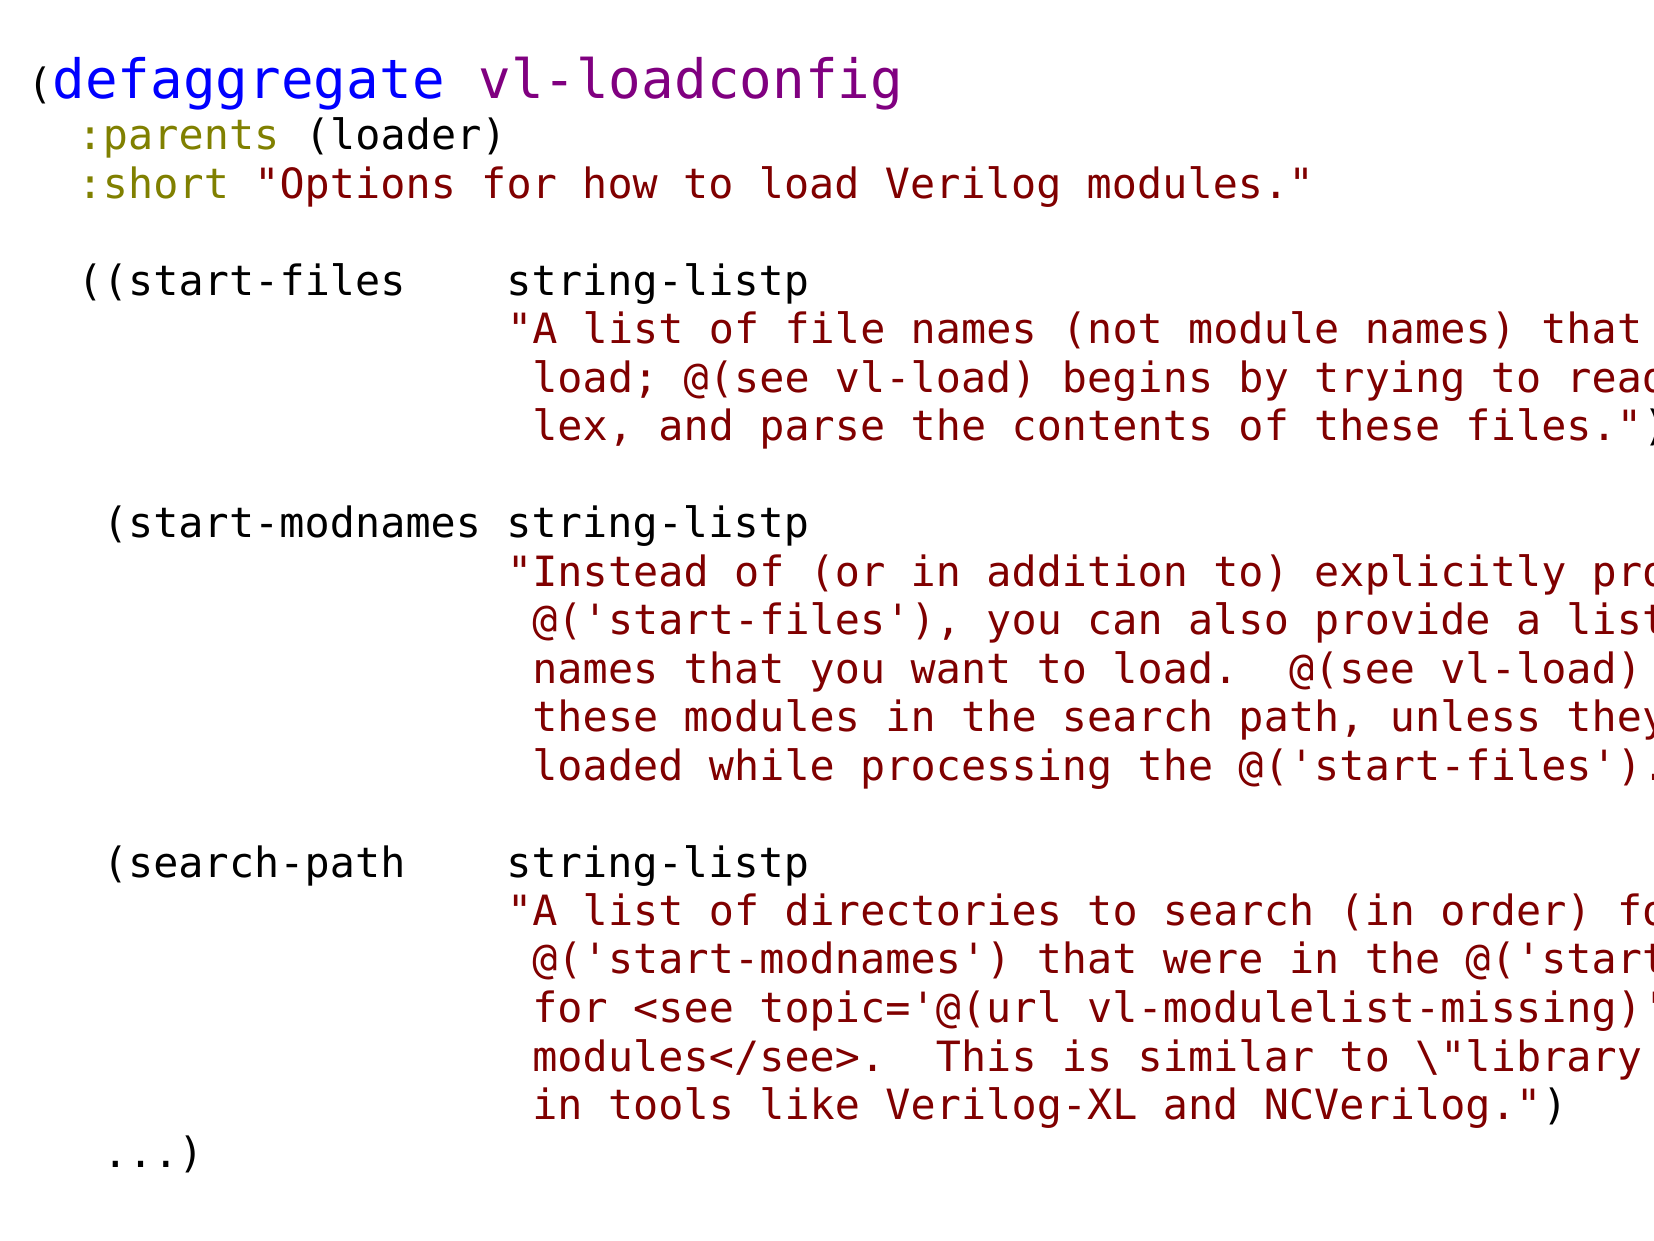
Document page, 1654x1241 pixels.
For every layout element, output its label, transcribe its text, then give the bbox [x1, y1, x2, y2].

text_box (defaggregate vl-loadconfig :parents (loader) :short "Options for how to load Verilog modules." ((start-files string-listp "A list of file names (not module names) that you want to load; @(see vl-load) begins by trying to read, preprocess, lex, and parse the contents of these files.") (start-modnames string-listp "Instead of (or in addition to) explicitly providing the @('start-files'), you can also provide a list of module names that you want to load. @(see vl-load) will look for these modules in the search path, unless they happen to get loaded while processing the @('start-files').") (search-path string-listp "A list of directories to search (in order) for modules in @('start-modnames') that were in the @('start-files'), and for <see topic='@(url vl-modulelist-missing)'>missing modules</see>. This is similar to \"library directories\" in tools like Verilog-XL and NCVerilog.") ...) [12, 0, 1654, 1234]
